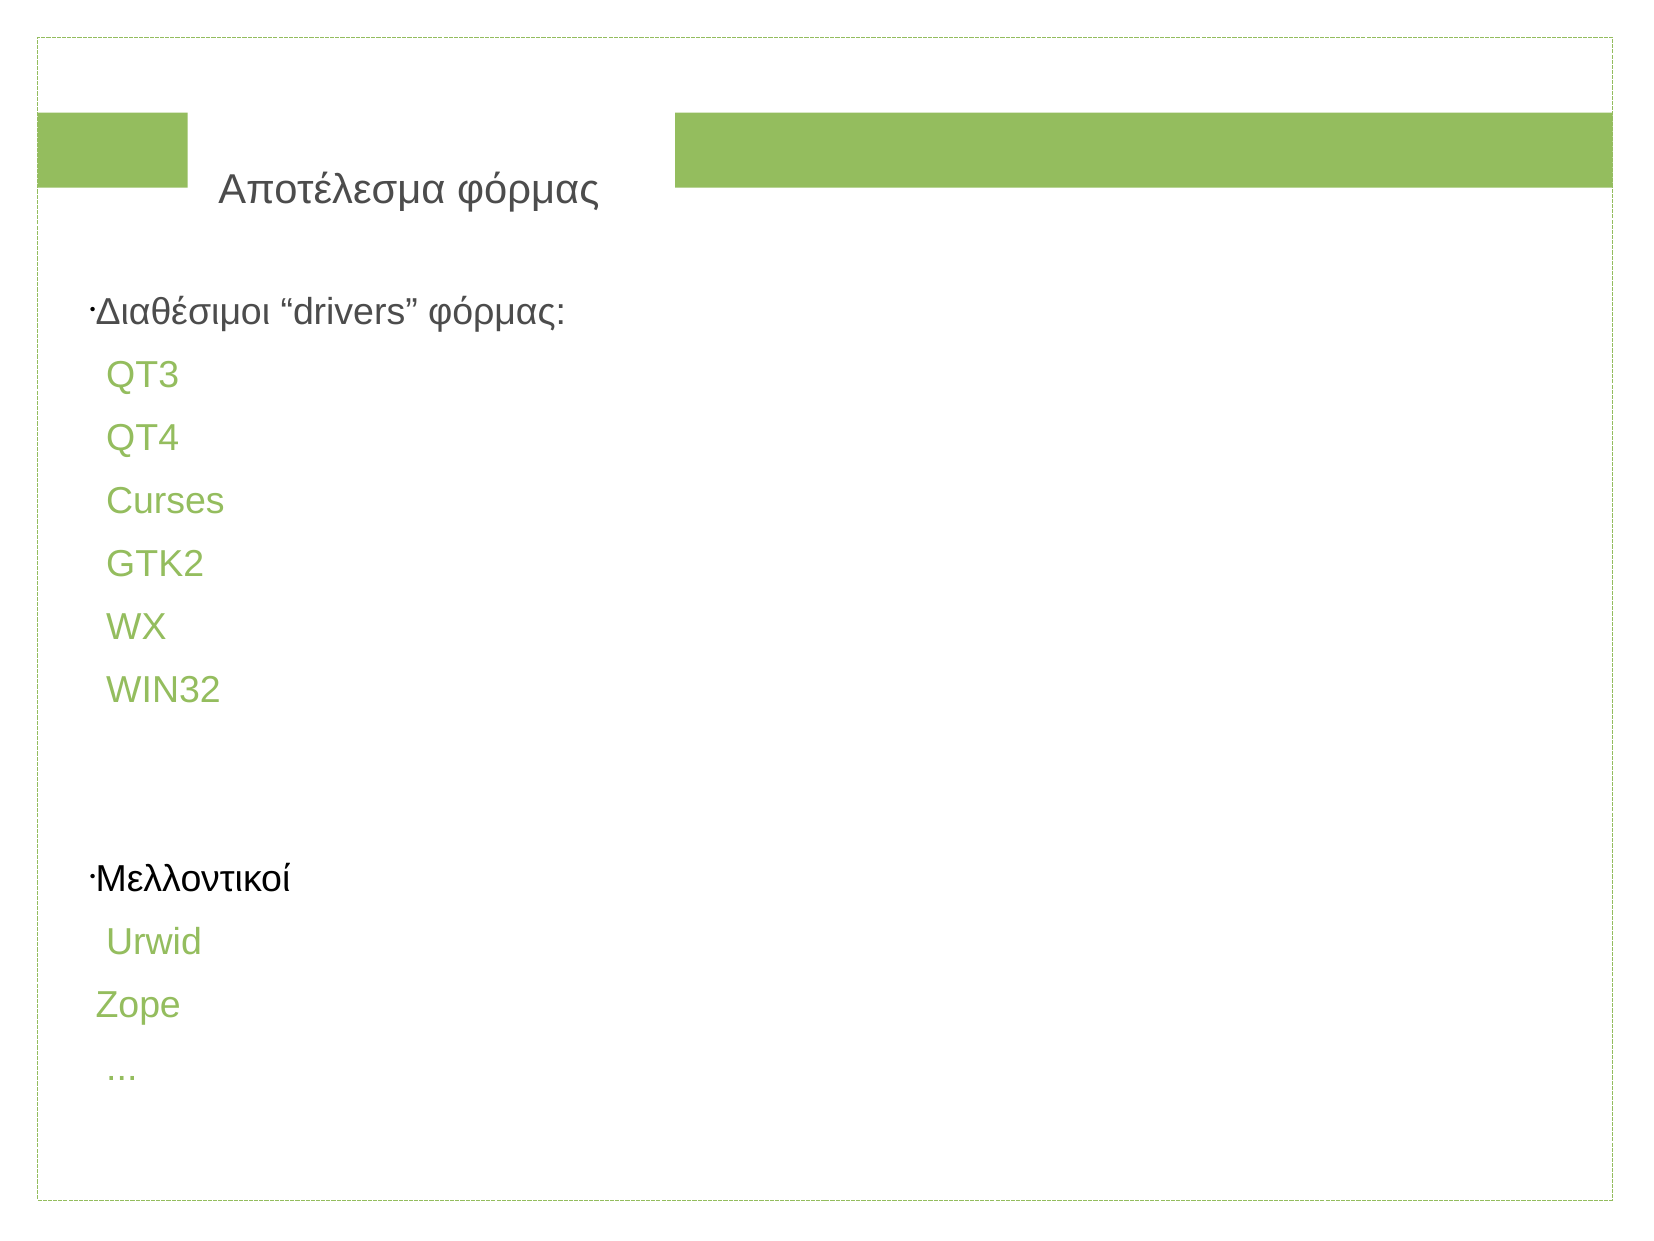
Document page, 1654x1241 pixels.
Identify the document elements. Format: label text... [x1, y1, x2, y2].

text_box Διαθέσιμοι “drivers” φόρμας: QT3 QT4 Curses GTK2 WX WIN32 Μελλοντικοί Urwid Zope ... [75, 262, 1576, 1163]
text_box [37, 112, 188, 188]
text_box Αποτέλεσμα φόρμας [203, 134, 615, 197]
text_box [675, 112, 1613, 188]
